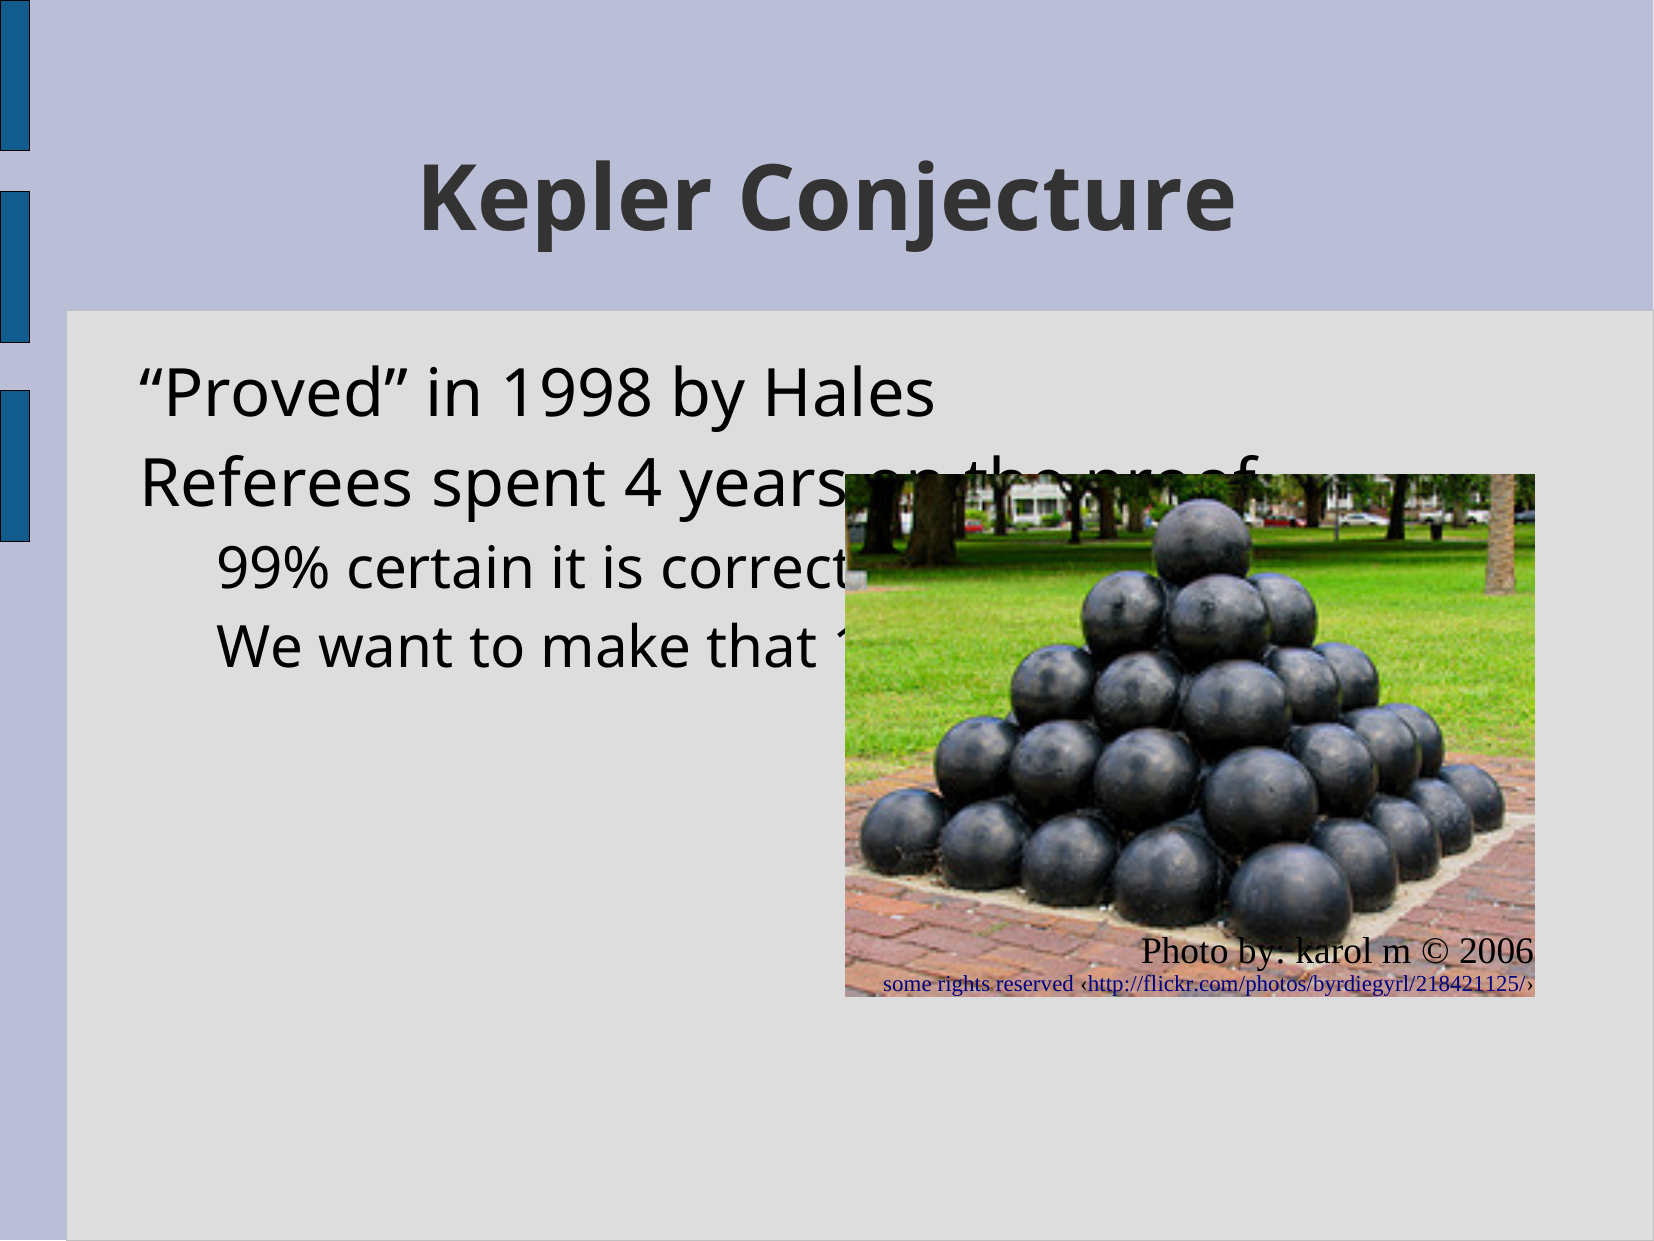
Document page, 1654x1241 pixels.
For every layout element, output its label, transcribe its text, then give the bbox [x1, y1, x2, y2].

title Kepler Conjecture [121, 91, 1534, 299]
list “Proved” in 1998 by Hales Referees spent 4 years on the proof 99% certain it is correct We want to make that 100%. [121, 344, 811, 1191]
picture [845, 474, 1535, 997]
